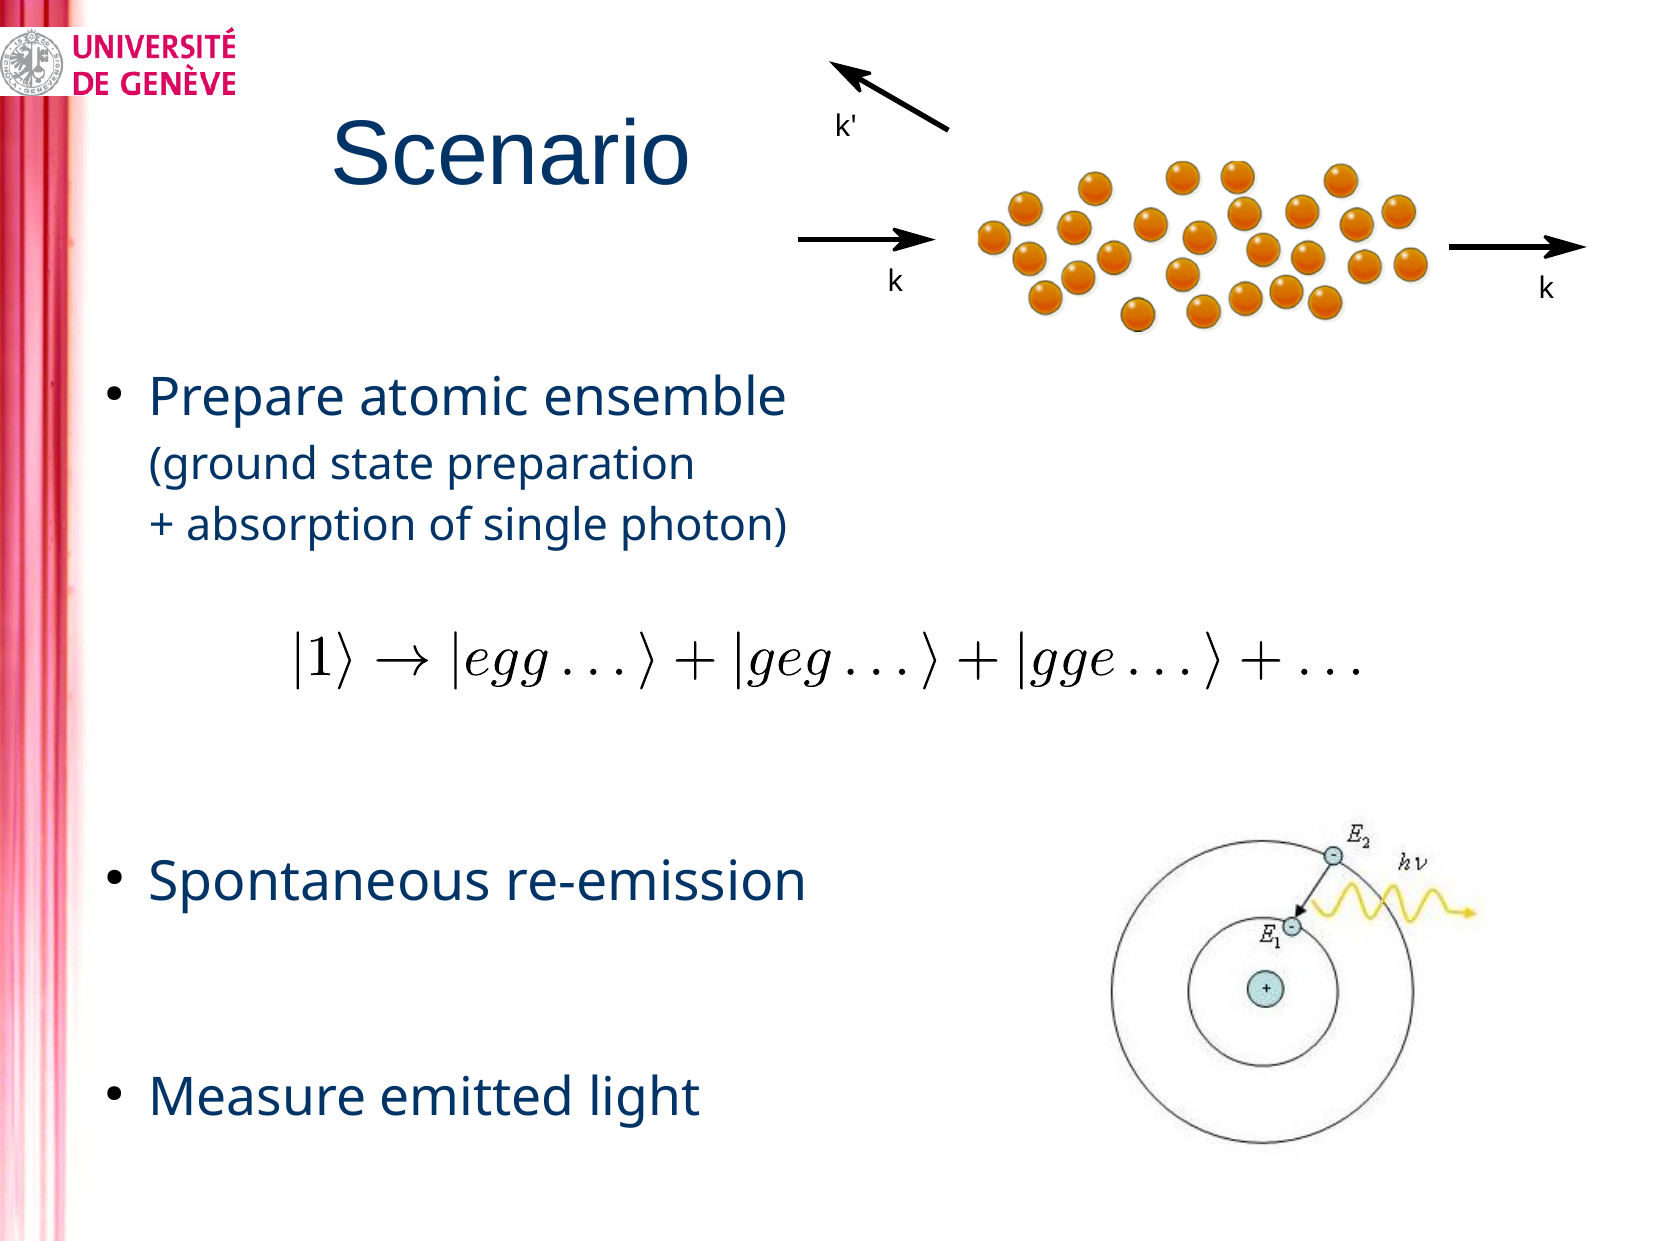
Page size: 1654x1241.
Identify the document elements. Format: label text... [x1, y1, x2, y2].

picture [0, 0, 235, 1241]
picture [1080, 1141, 1499, 1186]
picture [795, 58, 1590, 359]
text_box [289, 631, 1364, 690]
list Prepare atomic ensemble (ground state preparation + absorption of single photon) Spontaneous re-emission Measure emitted light [90, 358, 1579, 1141]
title Scenario [330, 49, 1571, 257]
